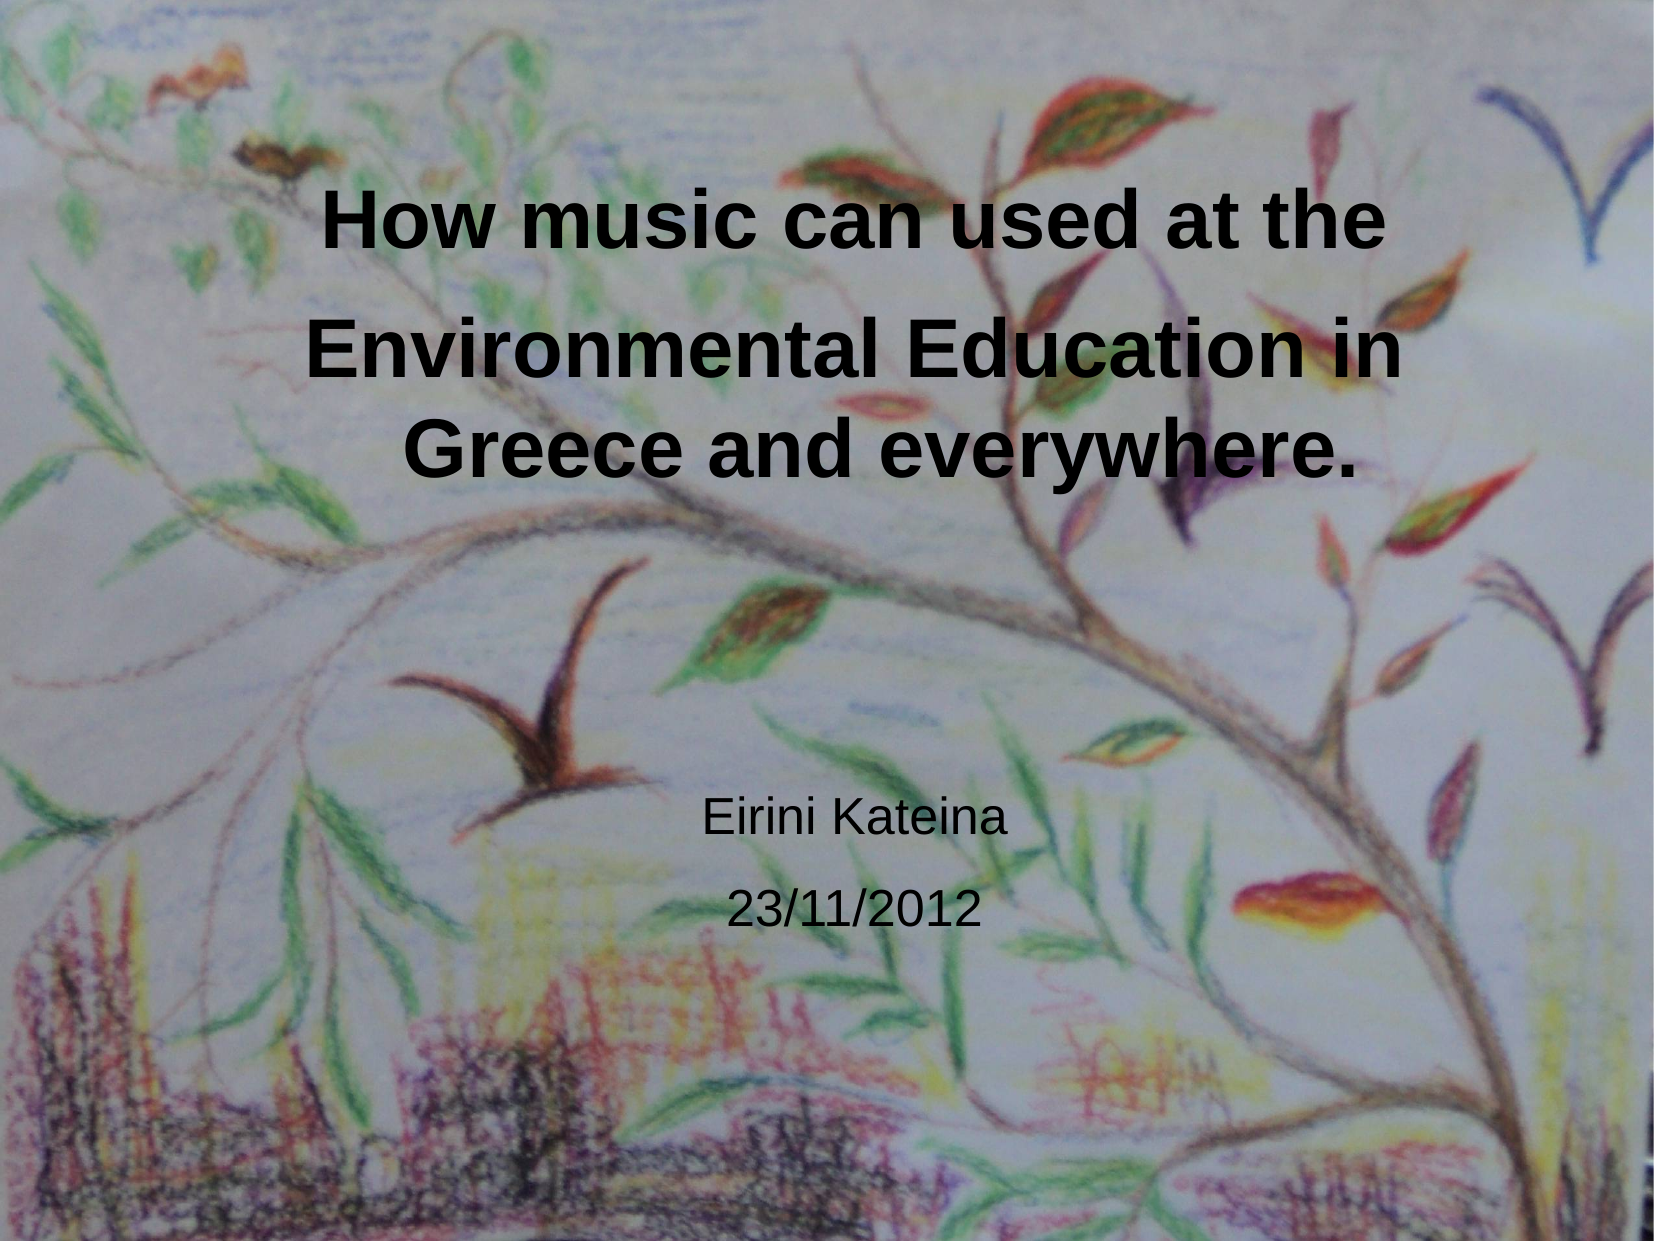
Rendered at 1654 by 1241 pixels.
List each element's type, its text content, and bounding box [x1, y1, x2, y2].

list How music can used at the Environmental Education in Greece and everywhere. Eirini Kateina 23/11/2012 [82, 165, 1538, 1052]
